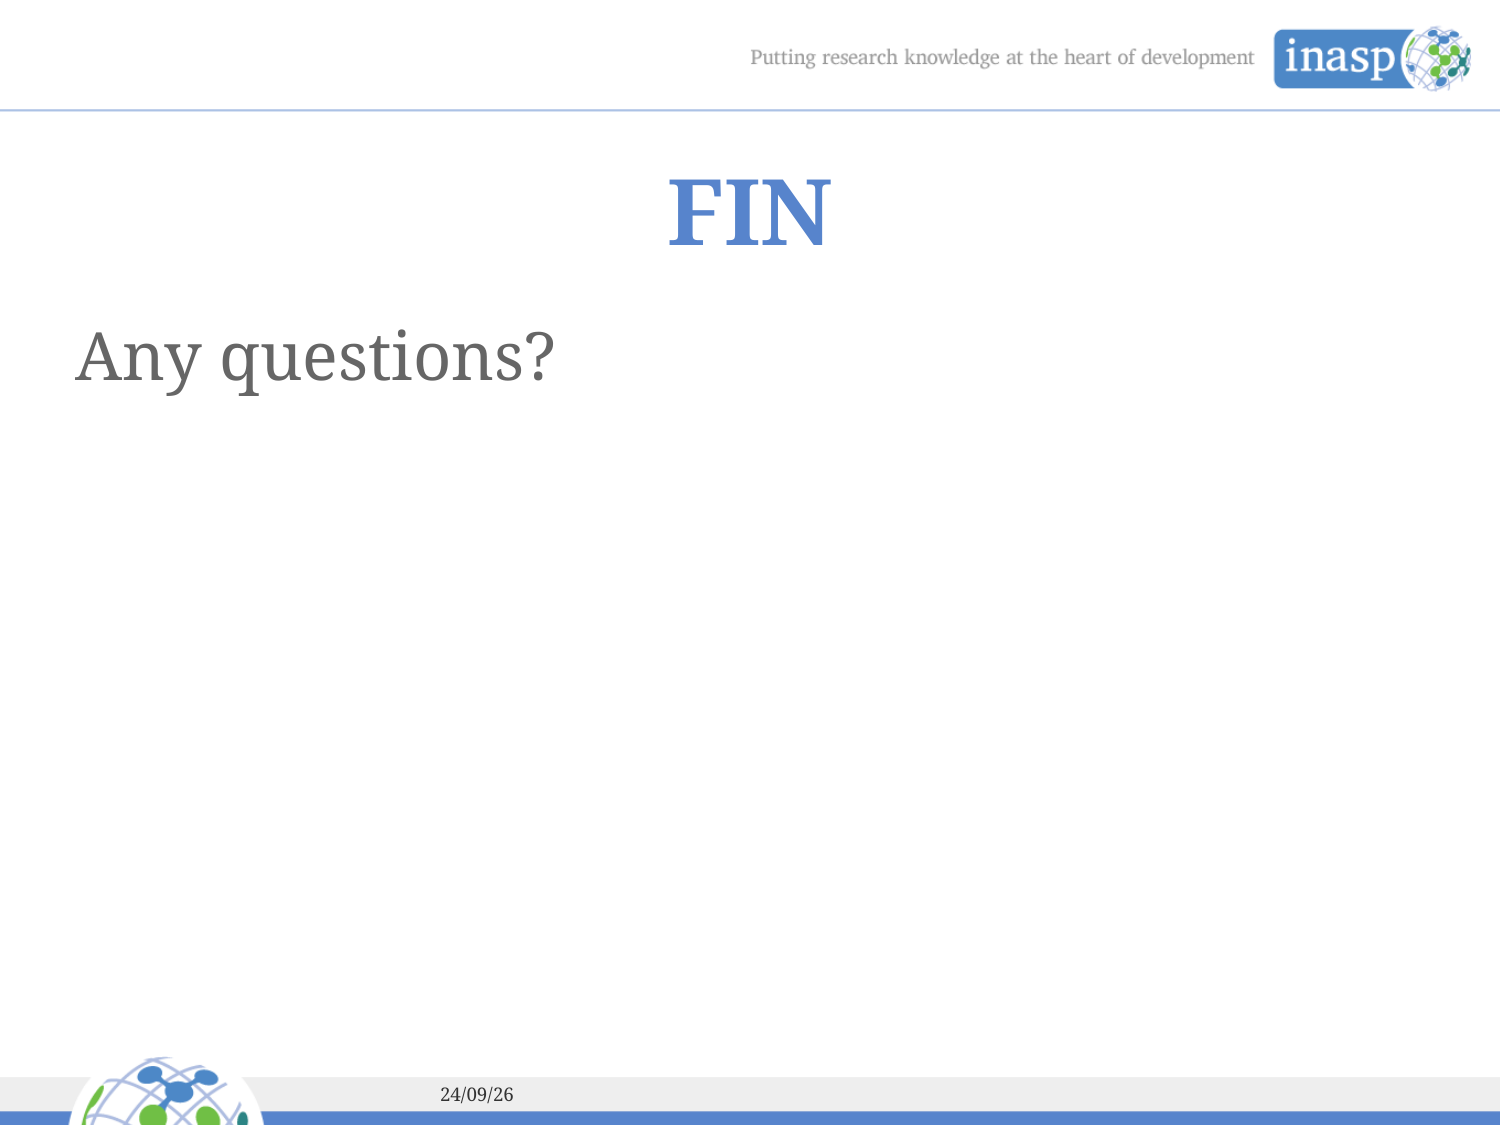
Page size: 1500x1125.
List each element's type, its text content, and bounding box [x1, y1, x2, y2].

title FIN [75, 129, 1426, 313]
picture [0, 0, 1500, 1125]
list Any questions? [75, 313, 1426, 967]
